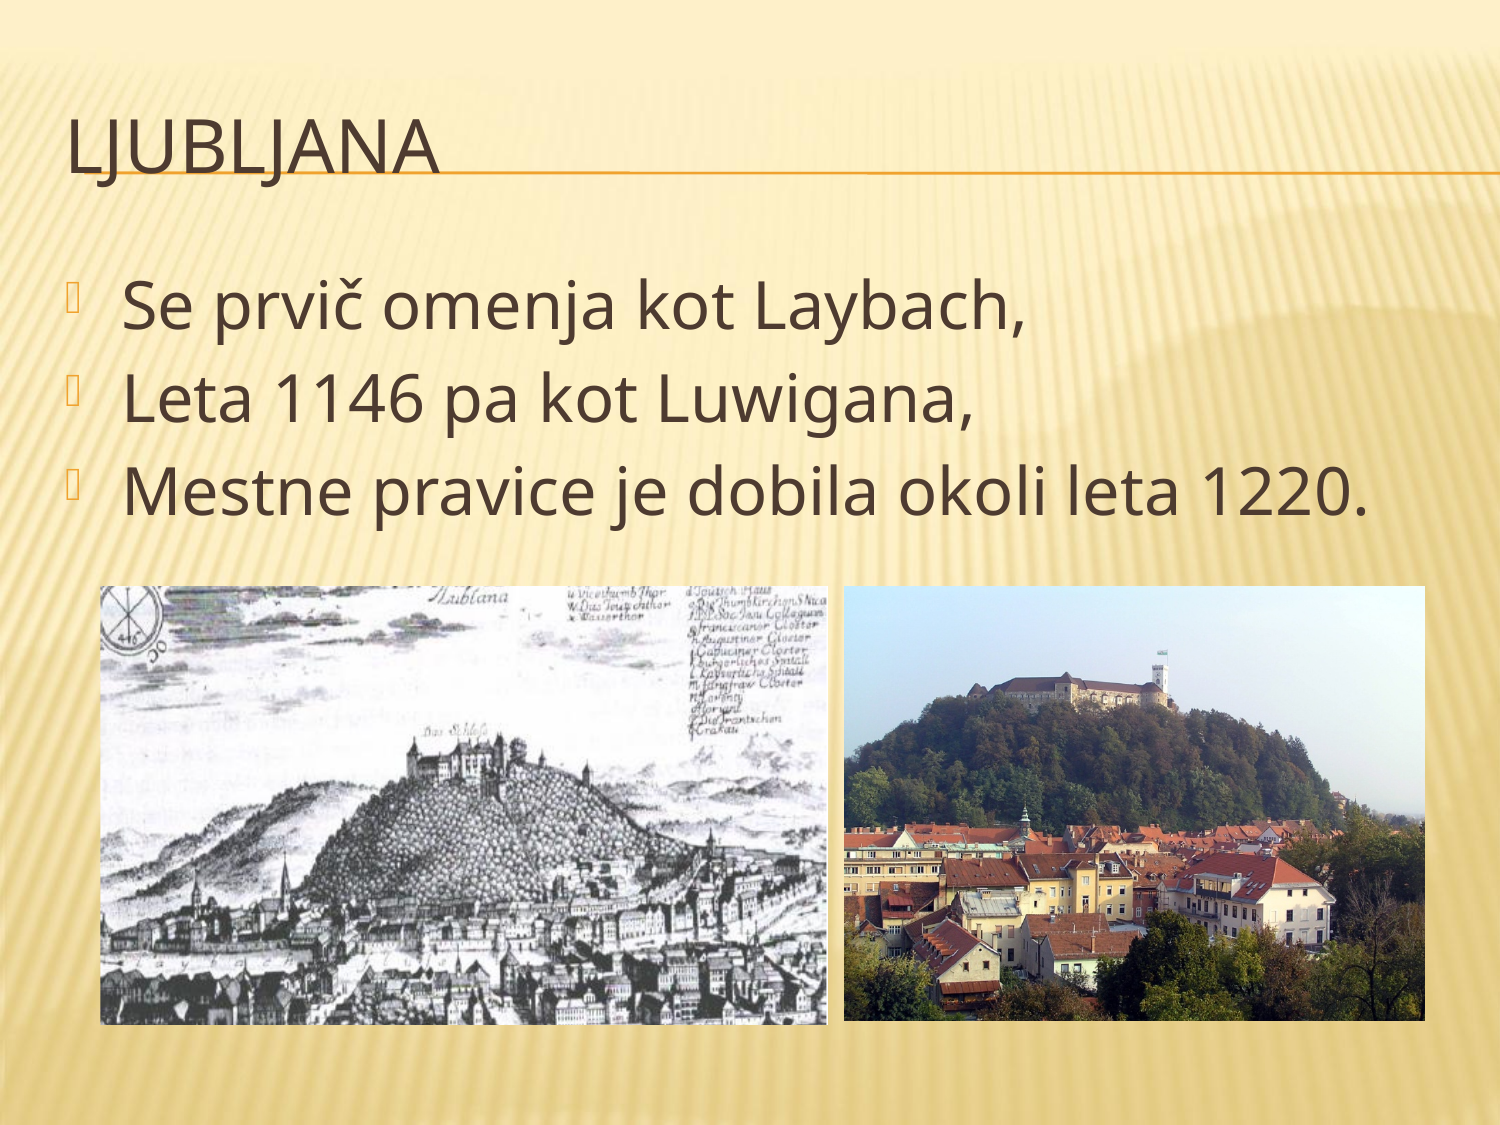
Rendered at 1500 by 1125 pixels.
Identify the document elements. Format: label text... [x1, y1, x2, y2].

list Se prvič omenja kot Laybach, Leta 1146 pa kot Luwigana, Mestne pravice je dobila okoli leta 1220. [50, 254, 1475, 998]
title LJUBLJANA [50, 75, 1475, 213]
picture [0, 0, 1500, 1125]
